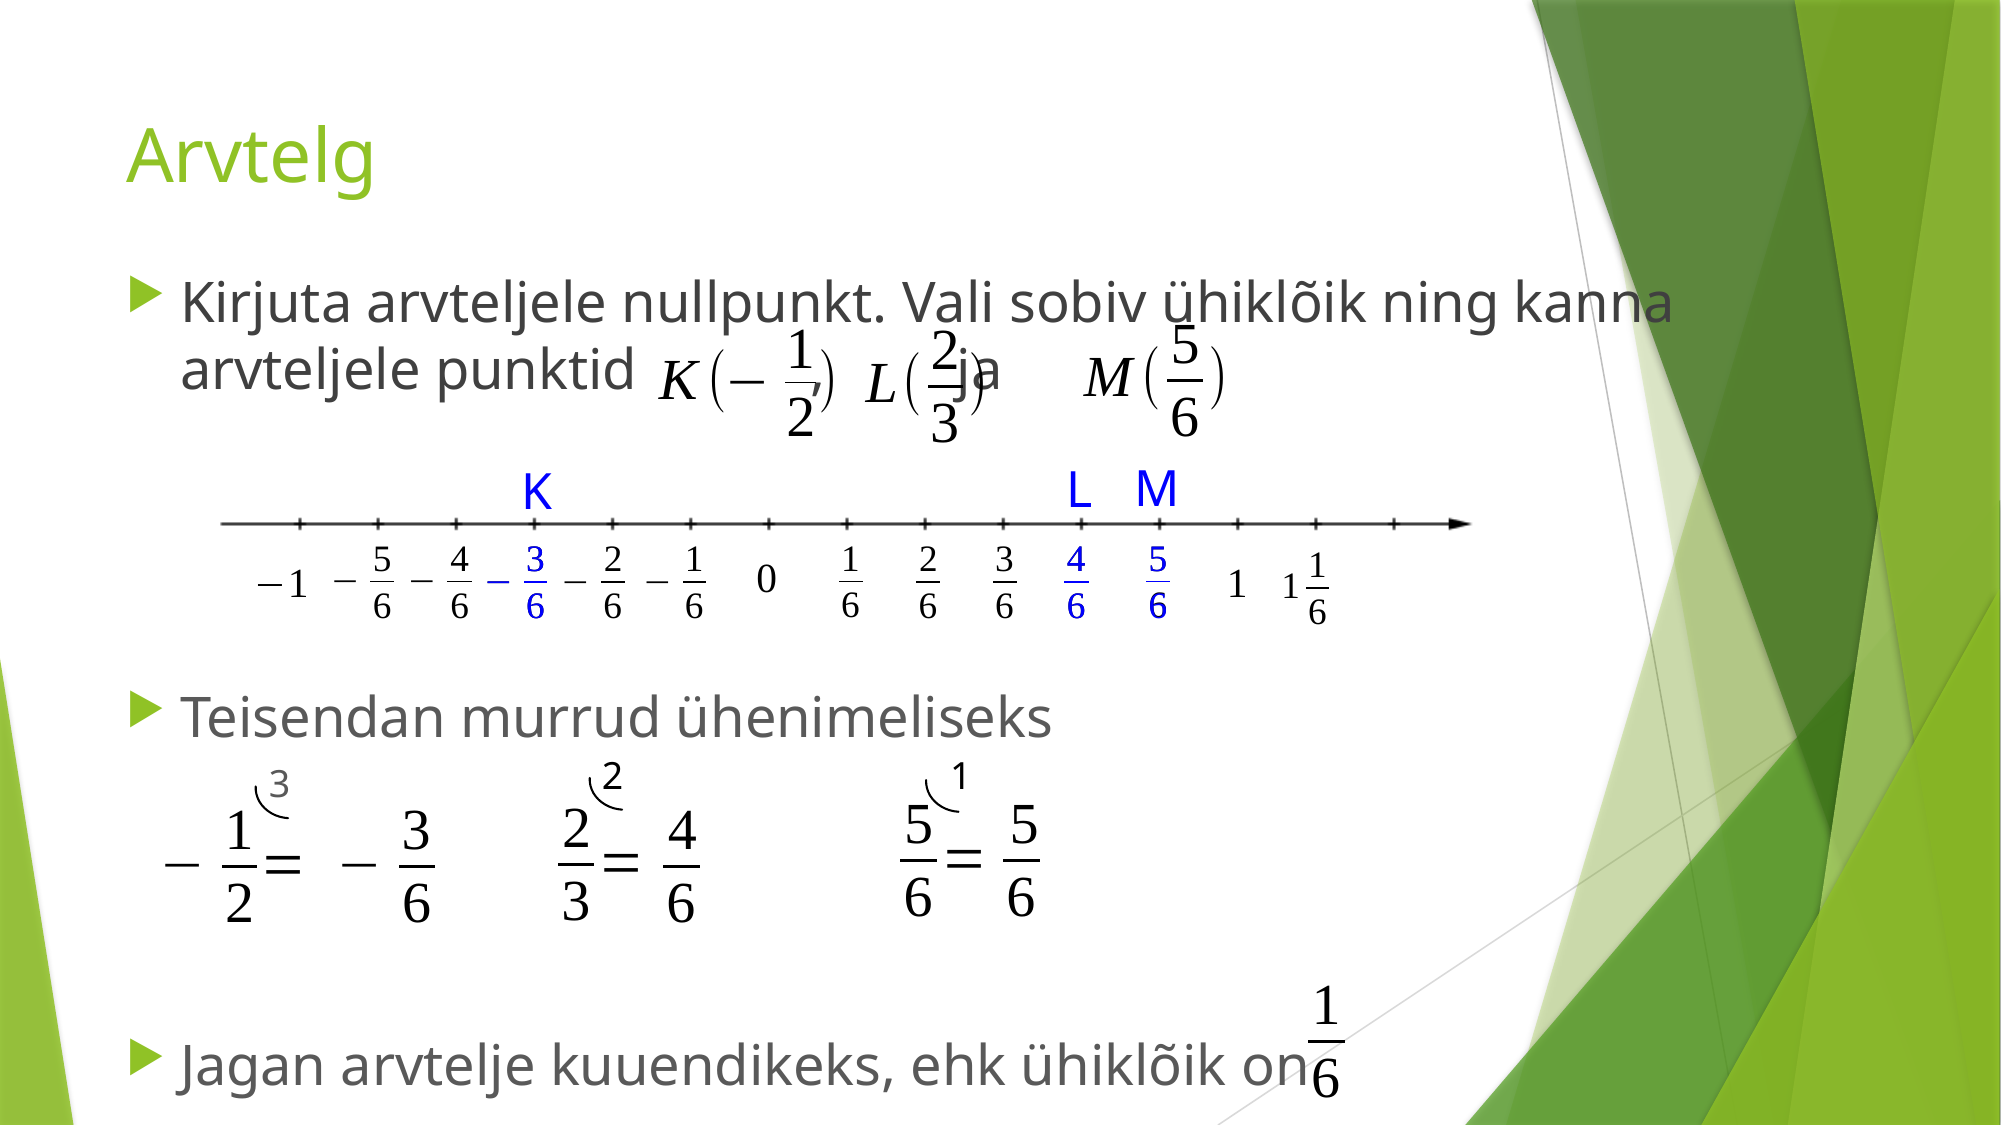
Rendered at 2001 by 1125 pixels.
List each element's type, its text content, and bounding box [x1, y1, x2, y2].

chart [636, 538, 715, 627]
chart [654, 797, 709, 935]
chart [549, 795, 652, 934]
chart [985, 538, 1025, 627]
chart [856, 317, 994, 455]
chart [153, 797, 315, 935]
chart [324, 537, 633, 627]
text_box 1 [935, 744, 987, 805]
chart [1299, 972, 1354, 1110]
chart [930, 791, 935, 799]
chart [1275, 544, 1338, 633]
chart [1074, 311, 1235, 449]
text_box 2 [587, 744, 638, 795]
text_box L [1052, 450, 1103, 526]
text_box 3 [254, 752, 306, 797]
chart [891, 791, 1049, 929]
text_box M [1119, 449, 1195, 525]
text_box K [506, 451, 568, 527]
title Arvtelg [111, 99, 1522, 258]
chart [908, 538, 948, 627]
chart [750, 555, 784, 602]
chart [1138, 537, 1179, 626]
chart [1221, 561, 1254, 608]
chart [831, 537, 871, 626]
list Kirjuta arvteljele nullpunkt. Vali sobiv ühiklõik ning kanna arvteljele punktid , ja Teisendan murrud ühenimeliseks Jagan arvtelje kuuendikeks, ehk ühiklõik on [111, 258, 1708, 1110]
chart [649, 316, 845, 449]
chart [330, 797, 444, 935]
chart [248, 561, 315, 608]
chart [1056, 538, 1097, 627]
